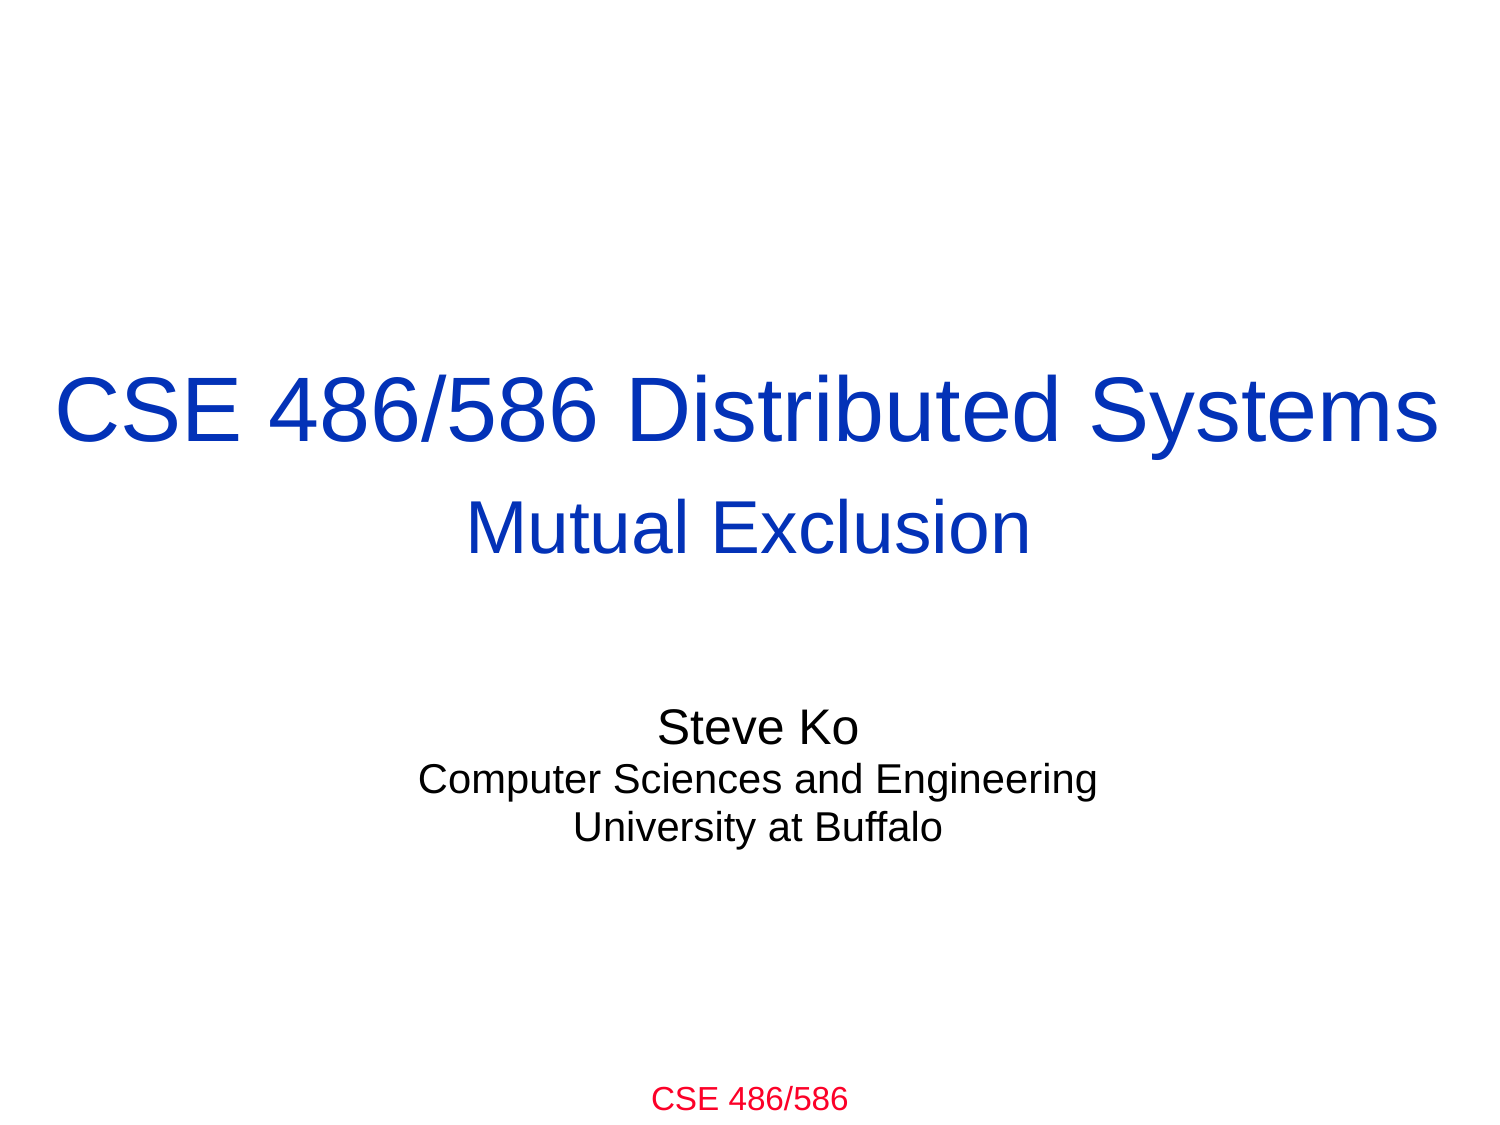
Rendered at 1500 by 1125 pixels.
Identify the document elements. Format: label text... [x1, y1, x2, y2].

subtitle Steve Ko Computer Sciences and Engineering University at Buffalo [192, 703, 1325, 917]
title CSE 486/586 Distributed Systems Mutual Exclusion [23, 311, 1474, 585]
